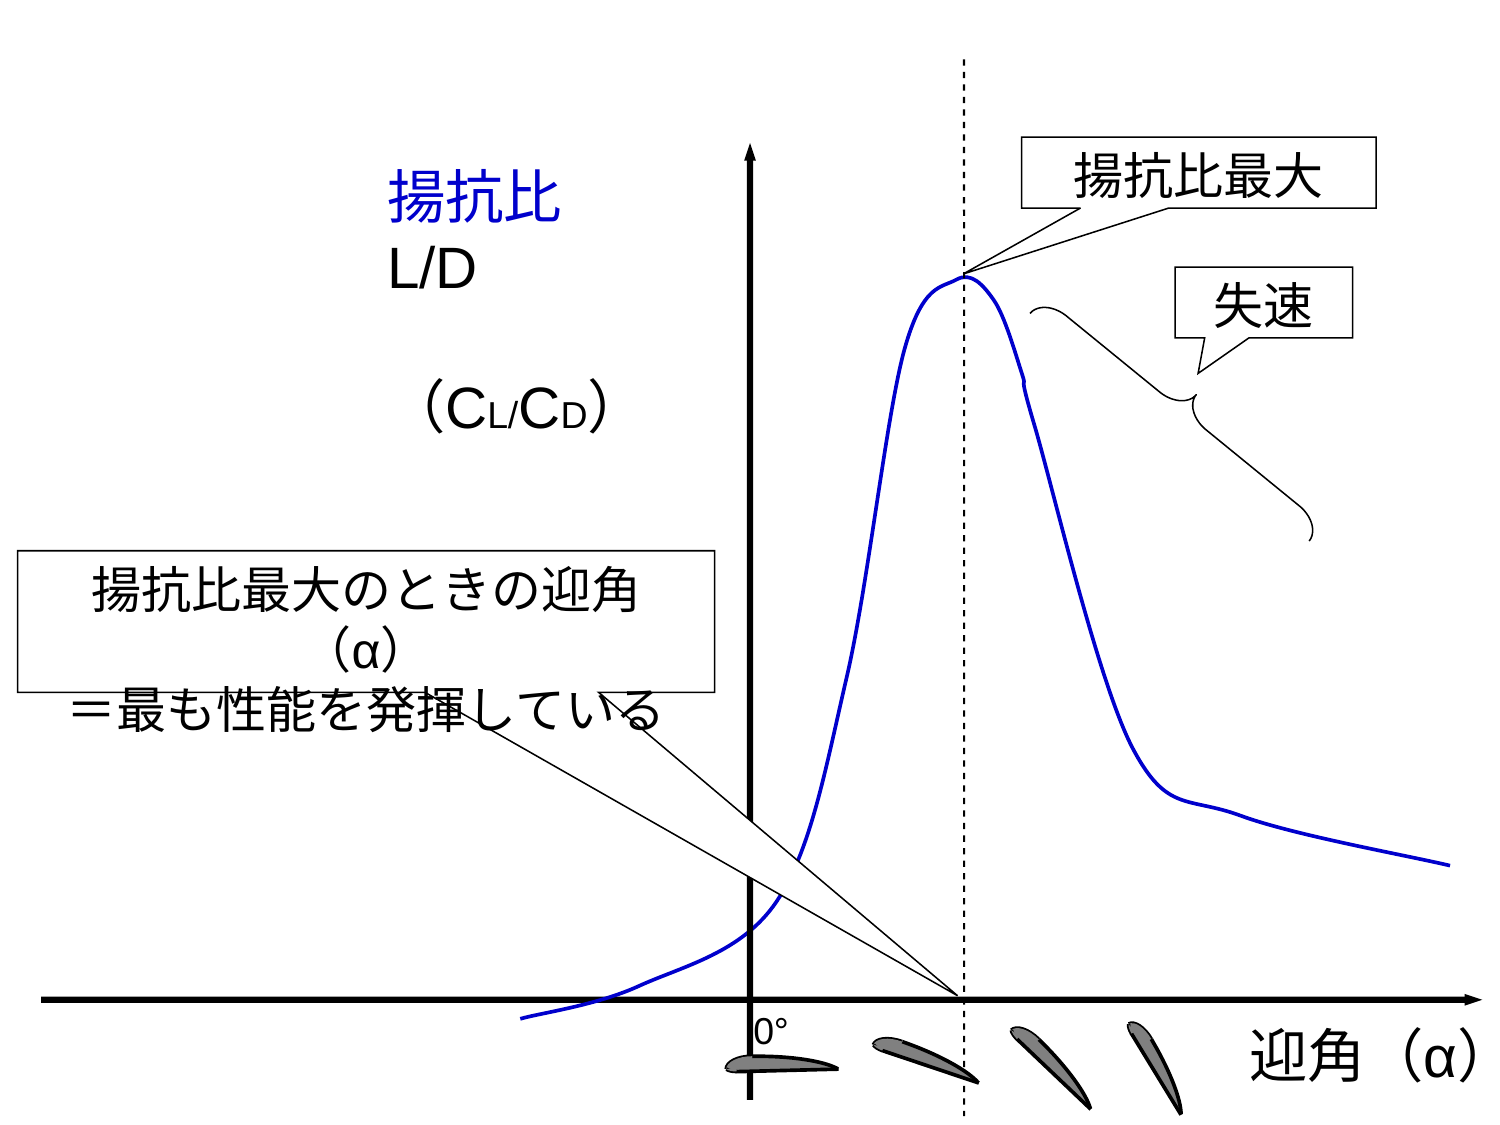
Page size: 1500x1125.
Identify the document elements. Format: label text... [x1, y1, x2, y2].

text_box [1128, 1023, 1177, 1103]
text_box 揚抗比最大 [963, 137, 1377, 274]
text_box 0° [738, 999, 746, 1058]
text_box 失速 [1175, 267, 1353, 374]
text_box 迎角（α） [1234, 1011, 1500, 1097]
text_box [873, 1038, 966, 1076]
text_box [1011, 1028, 1083, 1098]
text_box 0° [754, 999, 833, 1060]
text_box 揚抗比最大のときの迎角（α） ＝最も性能を発揮している [17, 550, 958, 996]
text_box [726, 1056, 825, 1072]
text_box 揚抗比 L/D （CL/CD） [372, 152, 774, 447]
